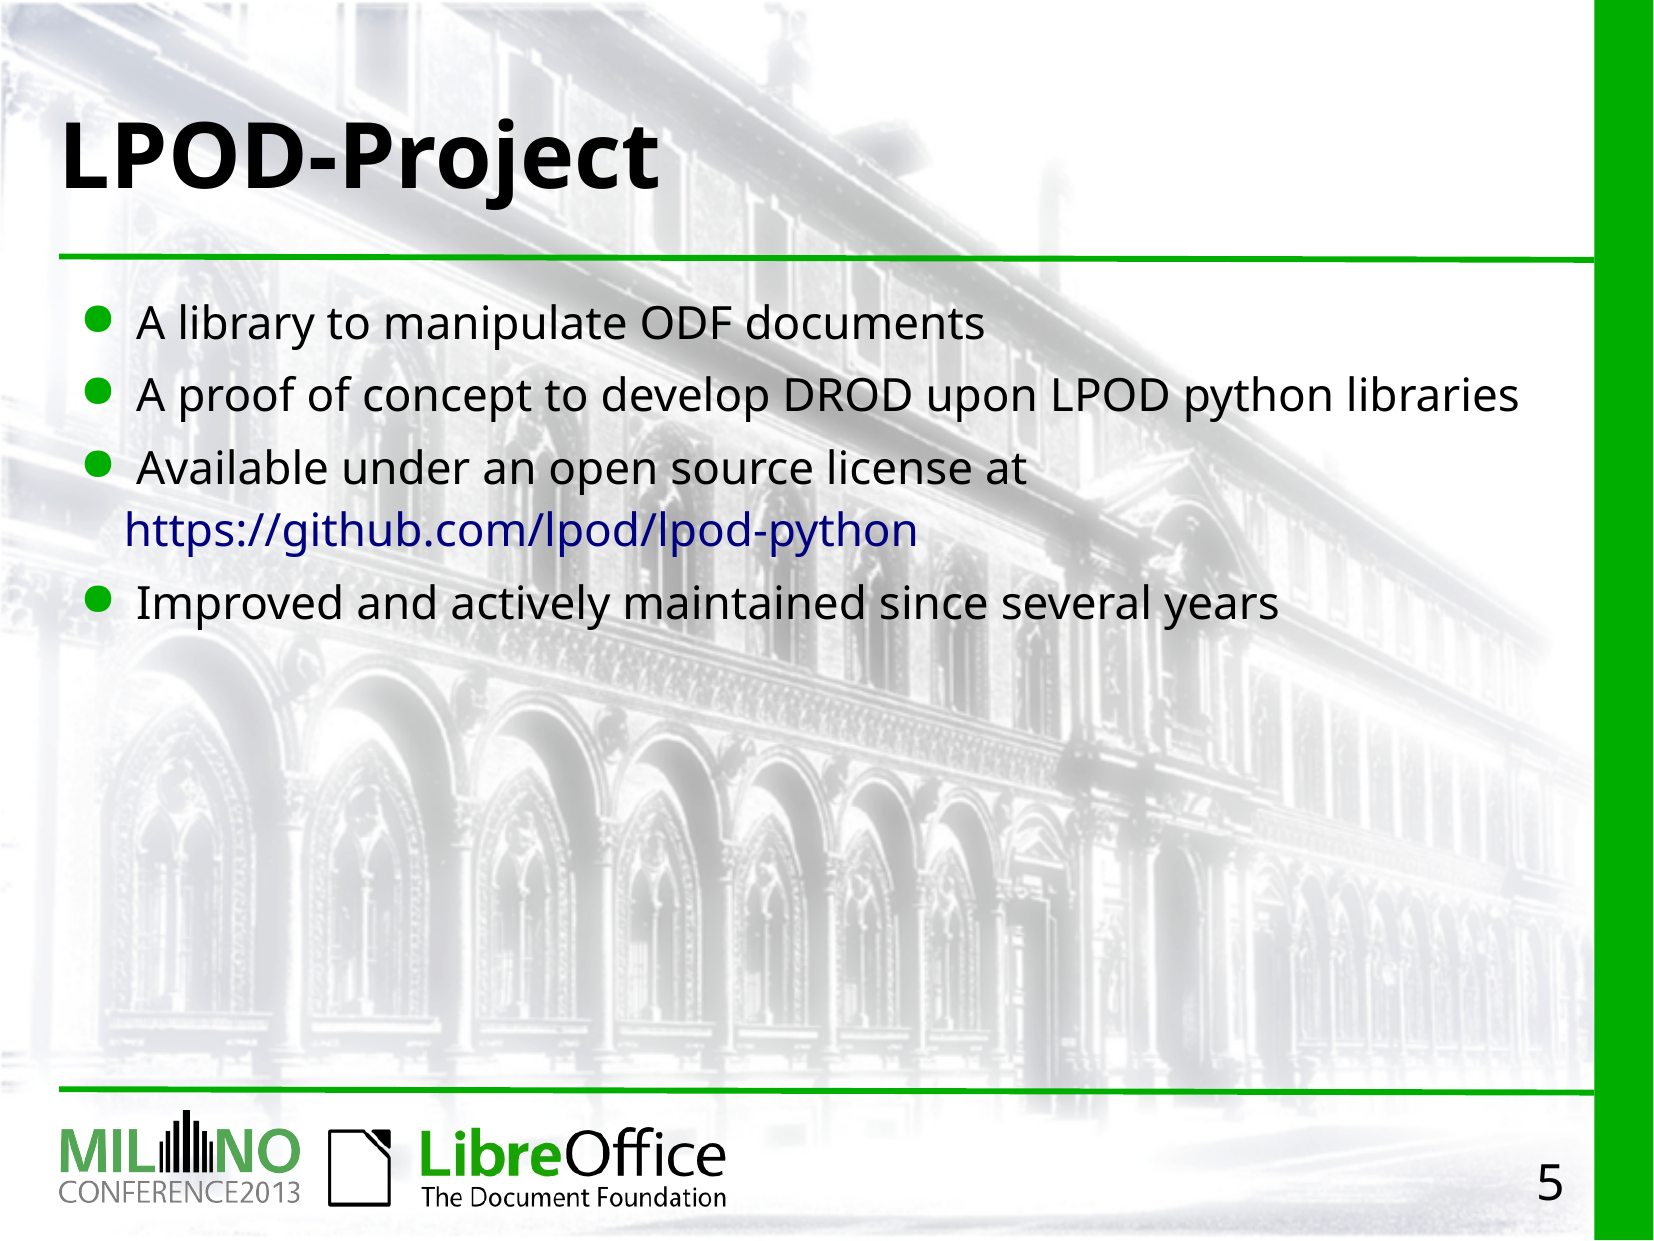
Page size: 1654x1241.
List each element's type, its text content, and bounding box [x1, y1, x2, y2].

list A library to manipulate ODF documents A proof of concept to develop DROD upon LPOD python libraries Available under an open source license at https://github.com/lpod/lpod-python Improved and actively maintained since several years [35, 290, 1524, 1010]
title LPOD-Project [59, 49, 1548, 257]
picture [0, 1, 1594, 1241]
